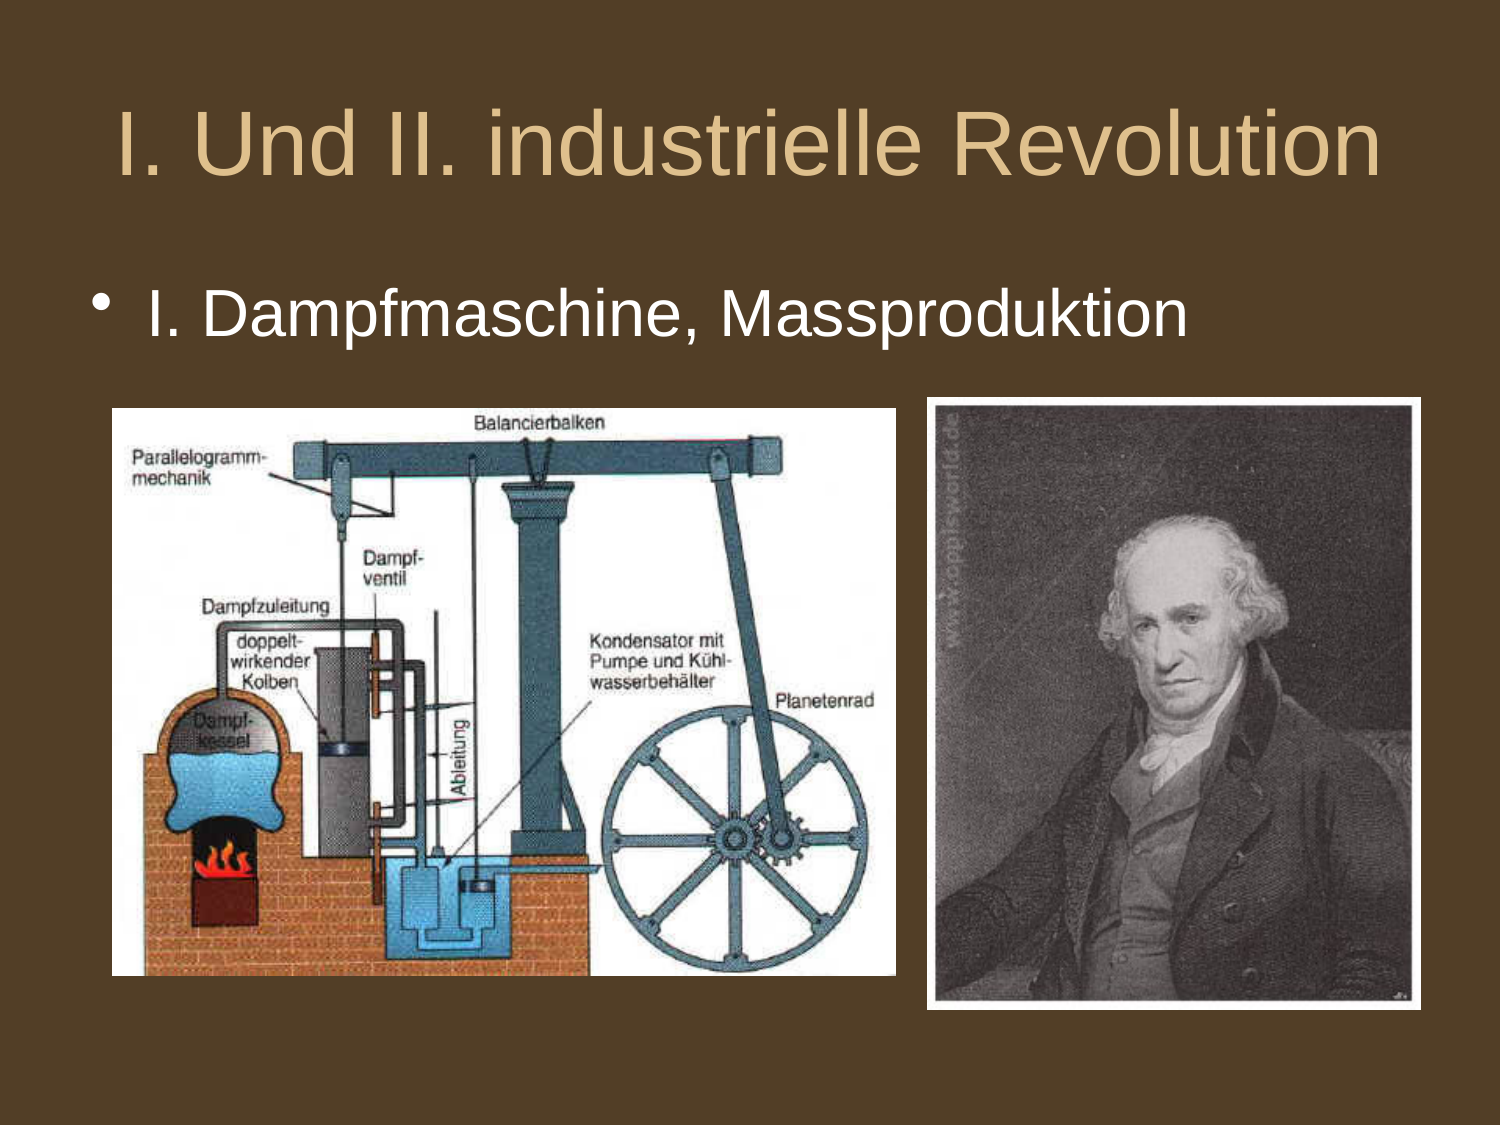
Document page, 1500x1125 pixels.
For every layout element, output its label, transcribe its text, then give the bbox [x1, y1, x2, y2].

title I. Und II. industrielle Revolution [75, 45, 1425, 233]
picture [112, 408, 896, 976]
picture [927, 397, 1421, 1010]
list I. Dampfmaschine, Massproduktion [75, 262, 1425, 1005]
